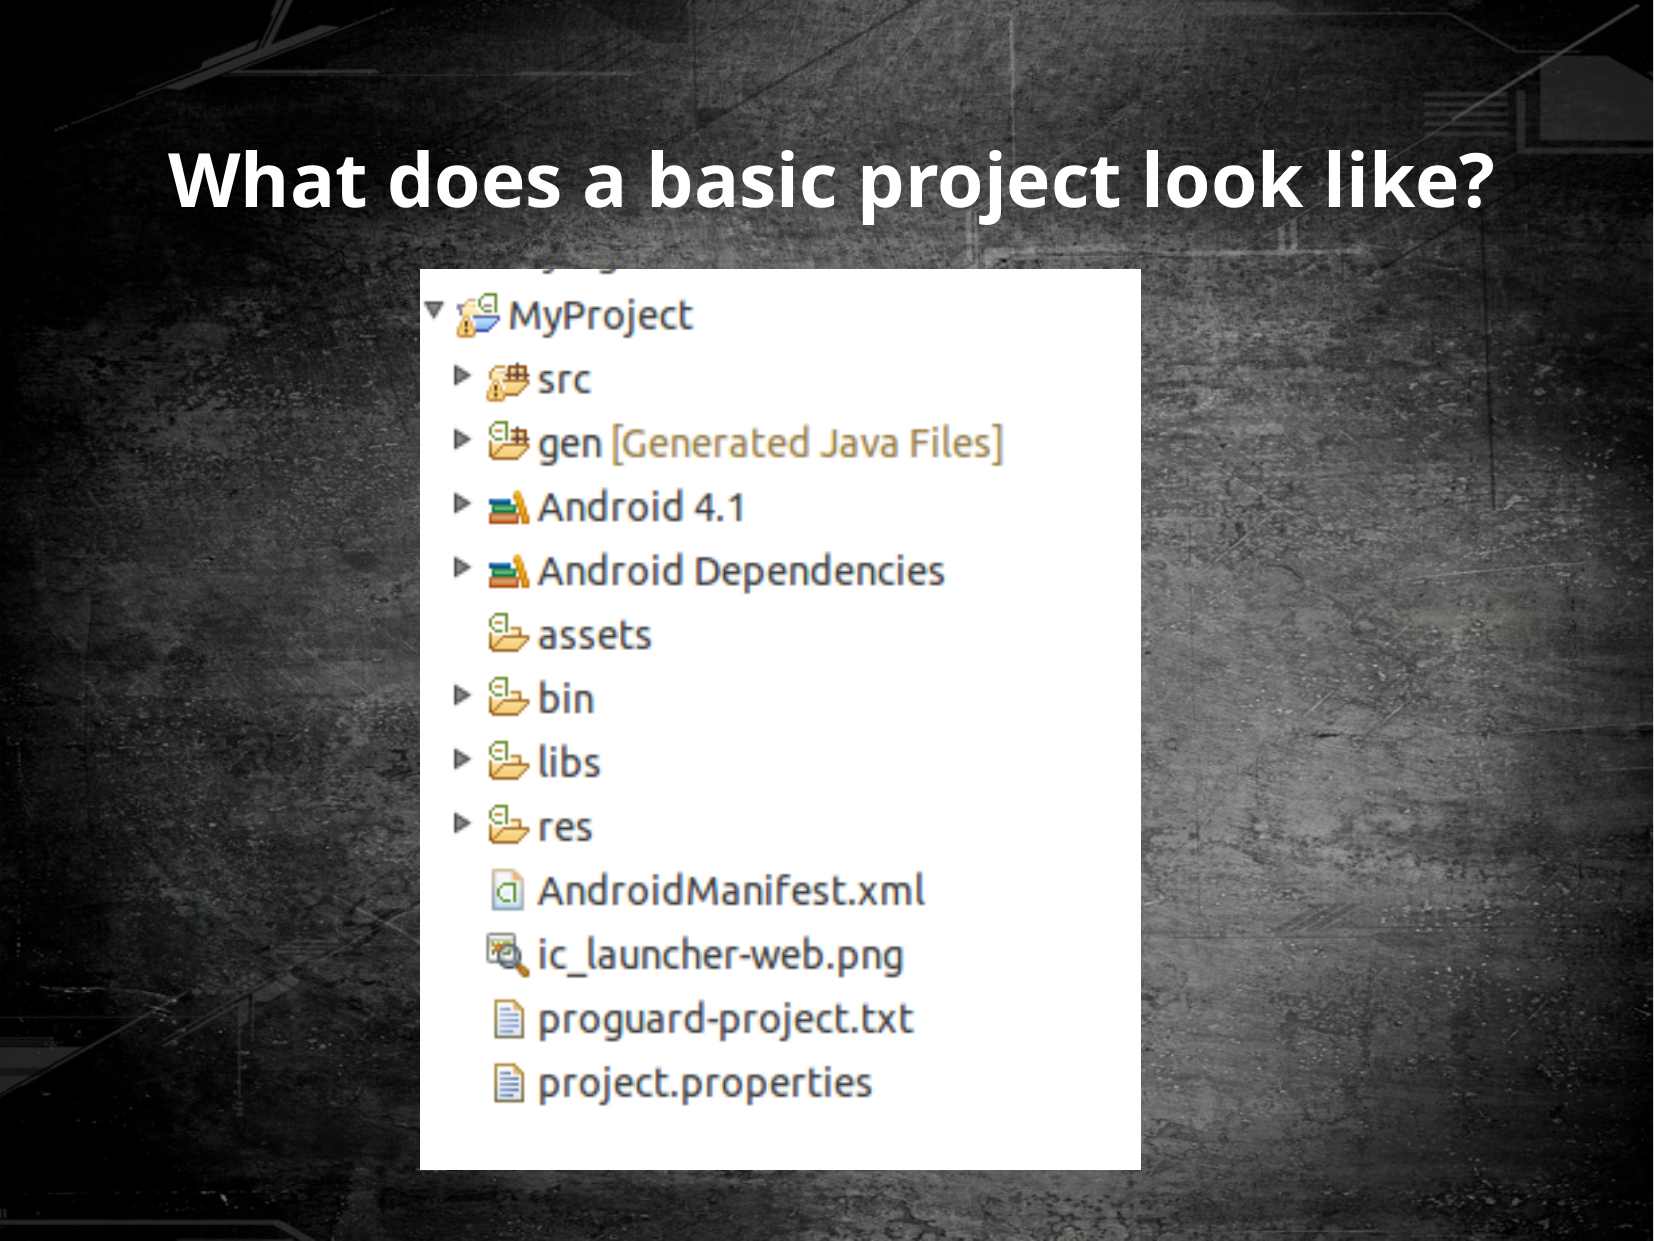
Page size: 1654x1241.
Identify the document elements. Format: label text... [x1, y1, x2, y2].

picture [0, 0, 1654, 1241]
text_box What does a basic project look like? [135, 120, 1531, 240]
